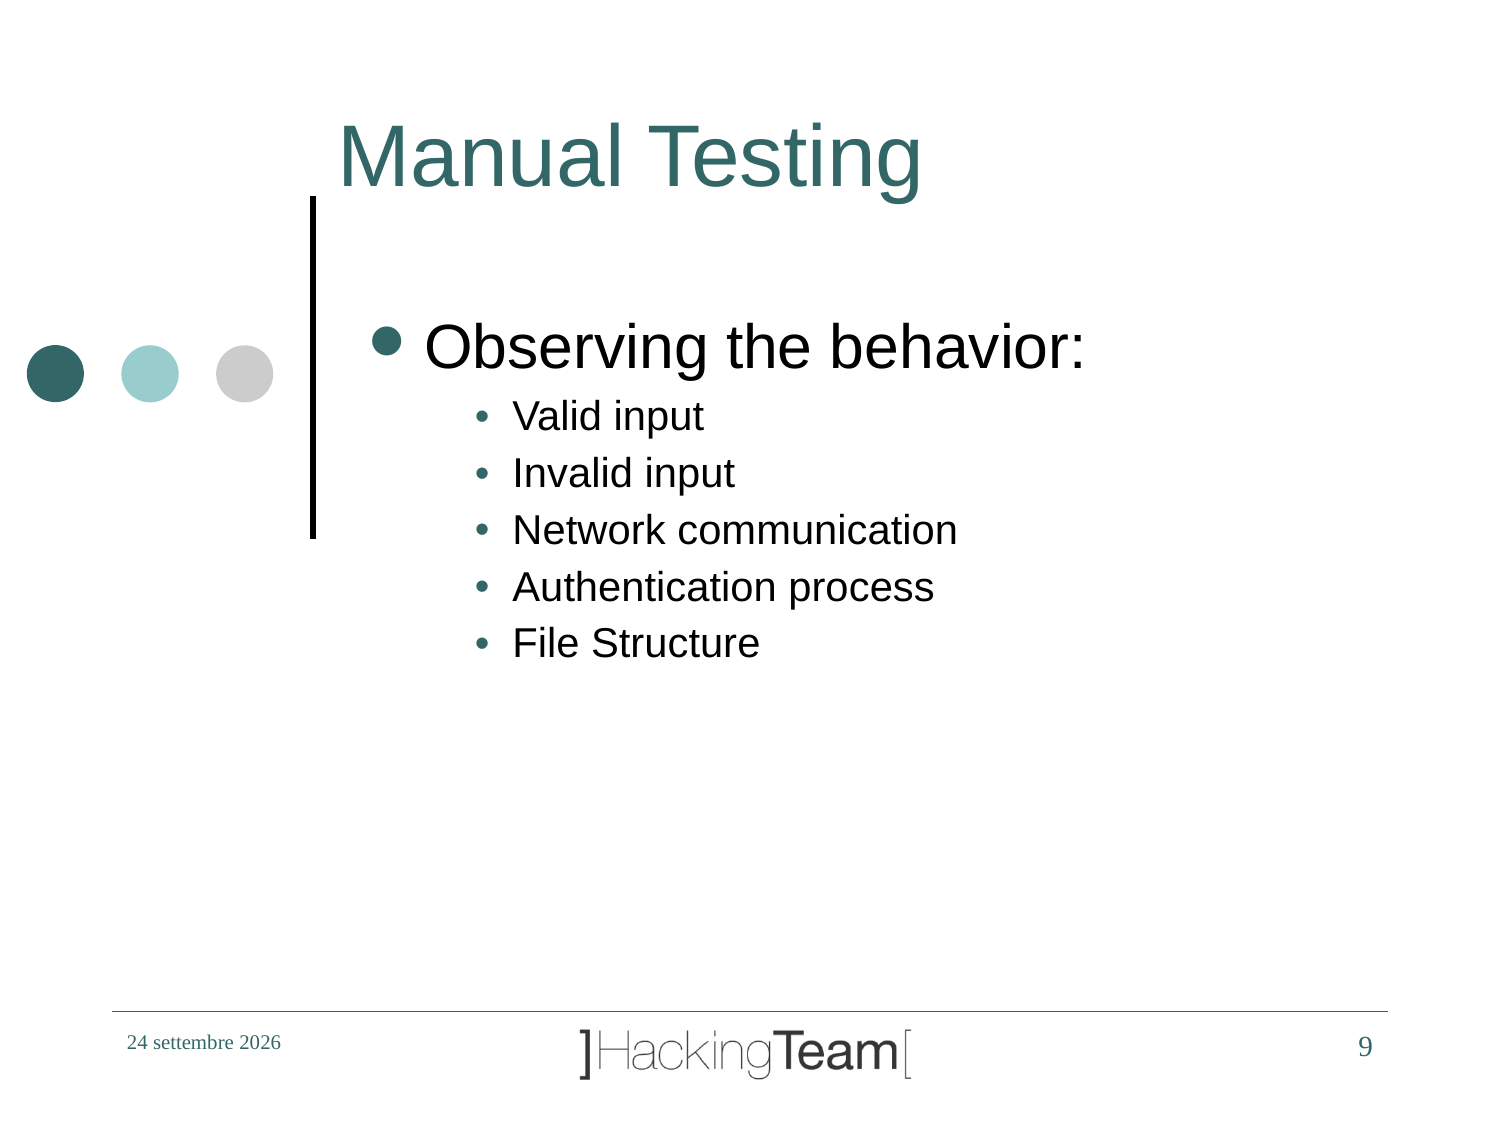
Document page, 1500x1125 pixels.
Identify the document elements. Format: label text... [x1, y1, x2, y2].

list Observing the behavior: Valid input Invalid input Network communication Authentication process File Structure [249, 312, 1401, 1041]
title Manual Testing [337, 38, 1401, 275]
picture [574, 1041, 916, 1084]
